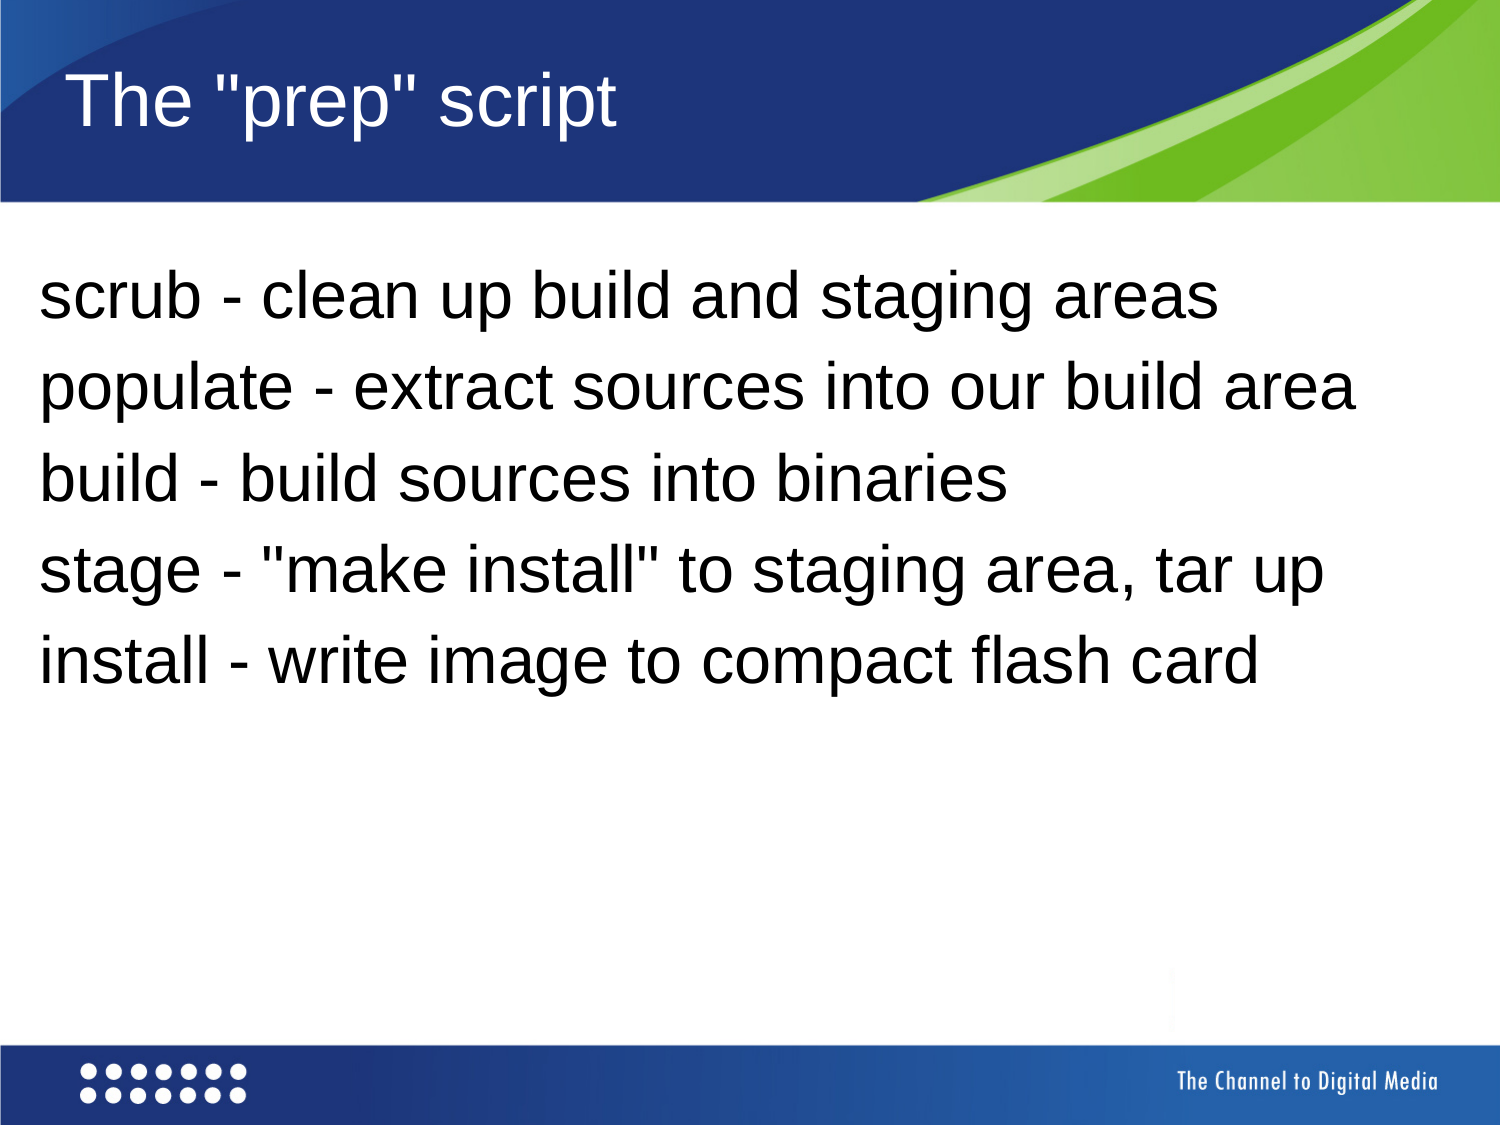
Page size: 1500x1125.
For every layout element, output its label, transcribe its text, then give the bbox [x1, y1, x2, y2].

title The "prep" script [50, 24, 1450, 176]
list scrub - clean up build and staging areas populate - extract sources into our build area build - build sources into binaries stage - "make install" to staging area, tar up install - write image to compact flash card [24, 249, 1463, 1001]
picture [0, 0, 1500, 1125]
